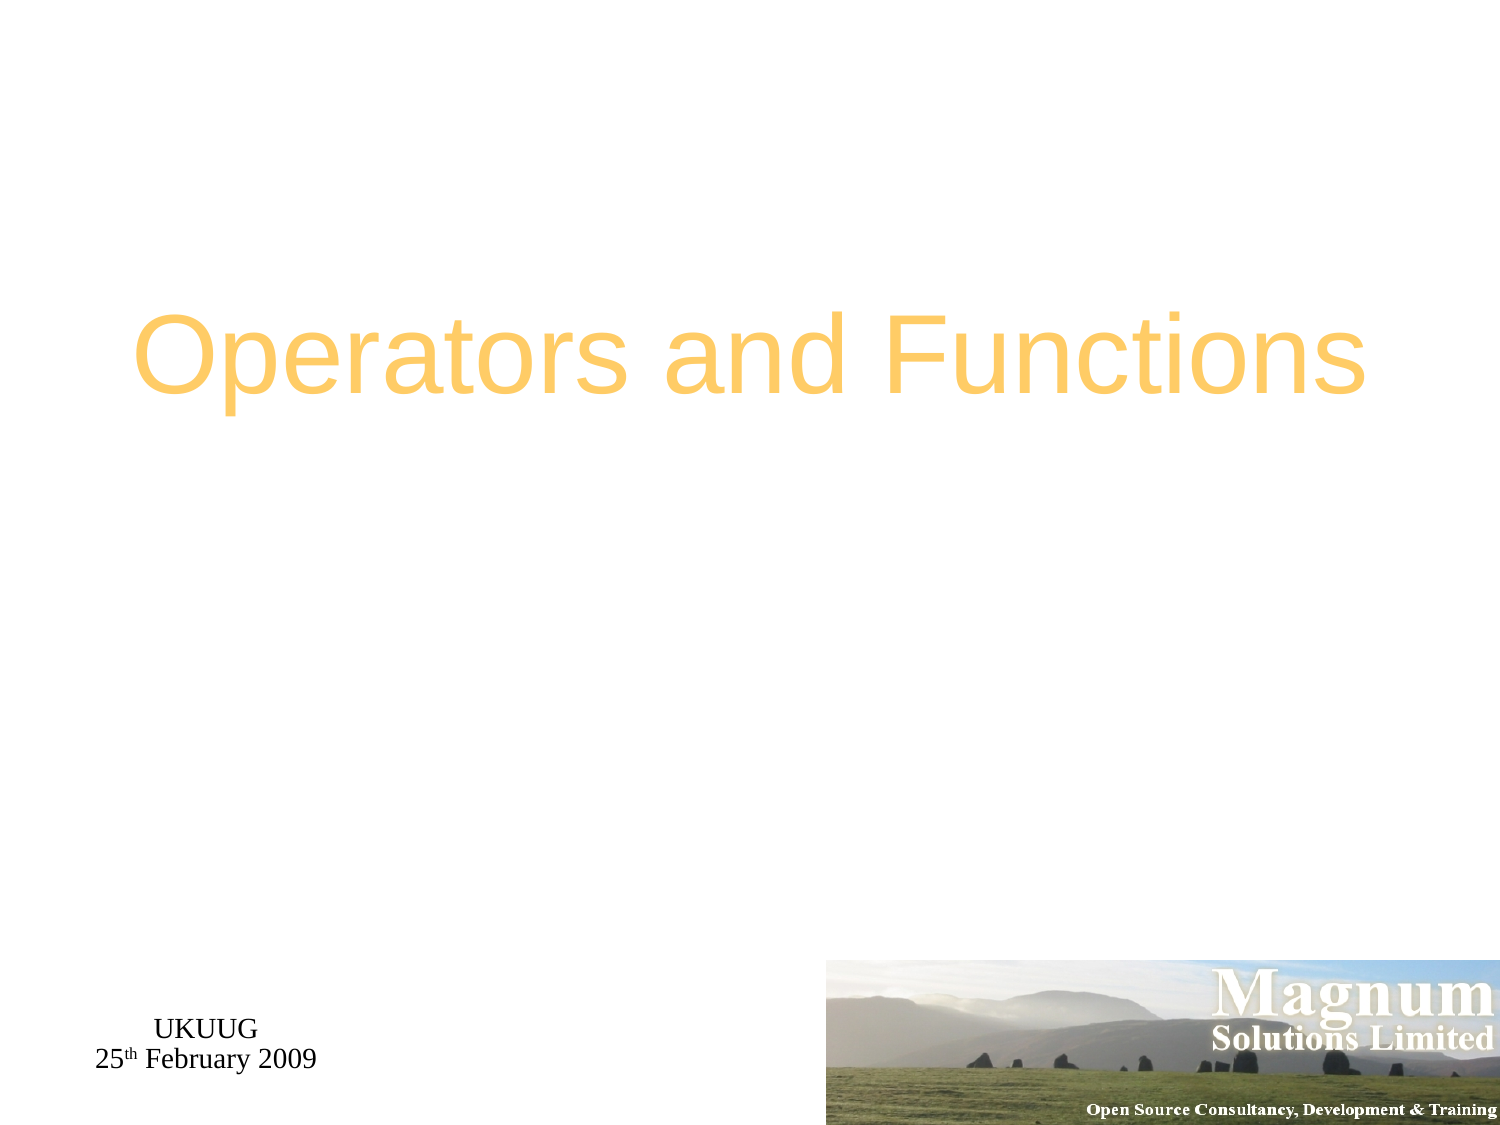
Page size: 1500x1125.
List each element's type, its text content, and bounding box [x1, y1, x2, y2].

title Operators and Functions [112, 237, 1388, 425]
picture [826, 960, 1500, 1125]
